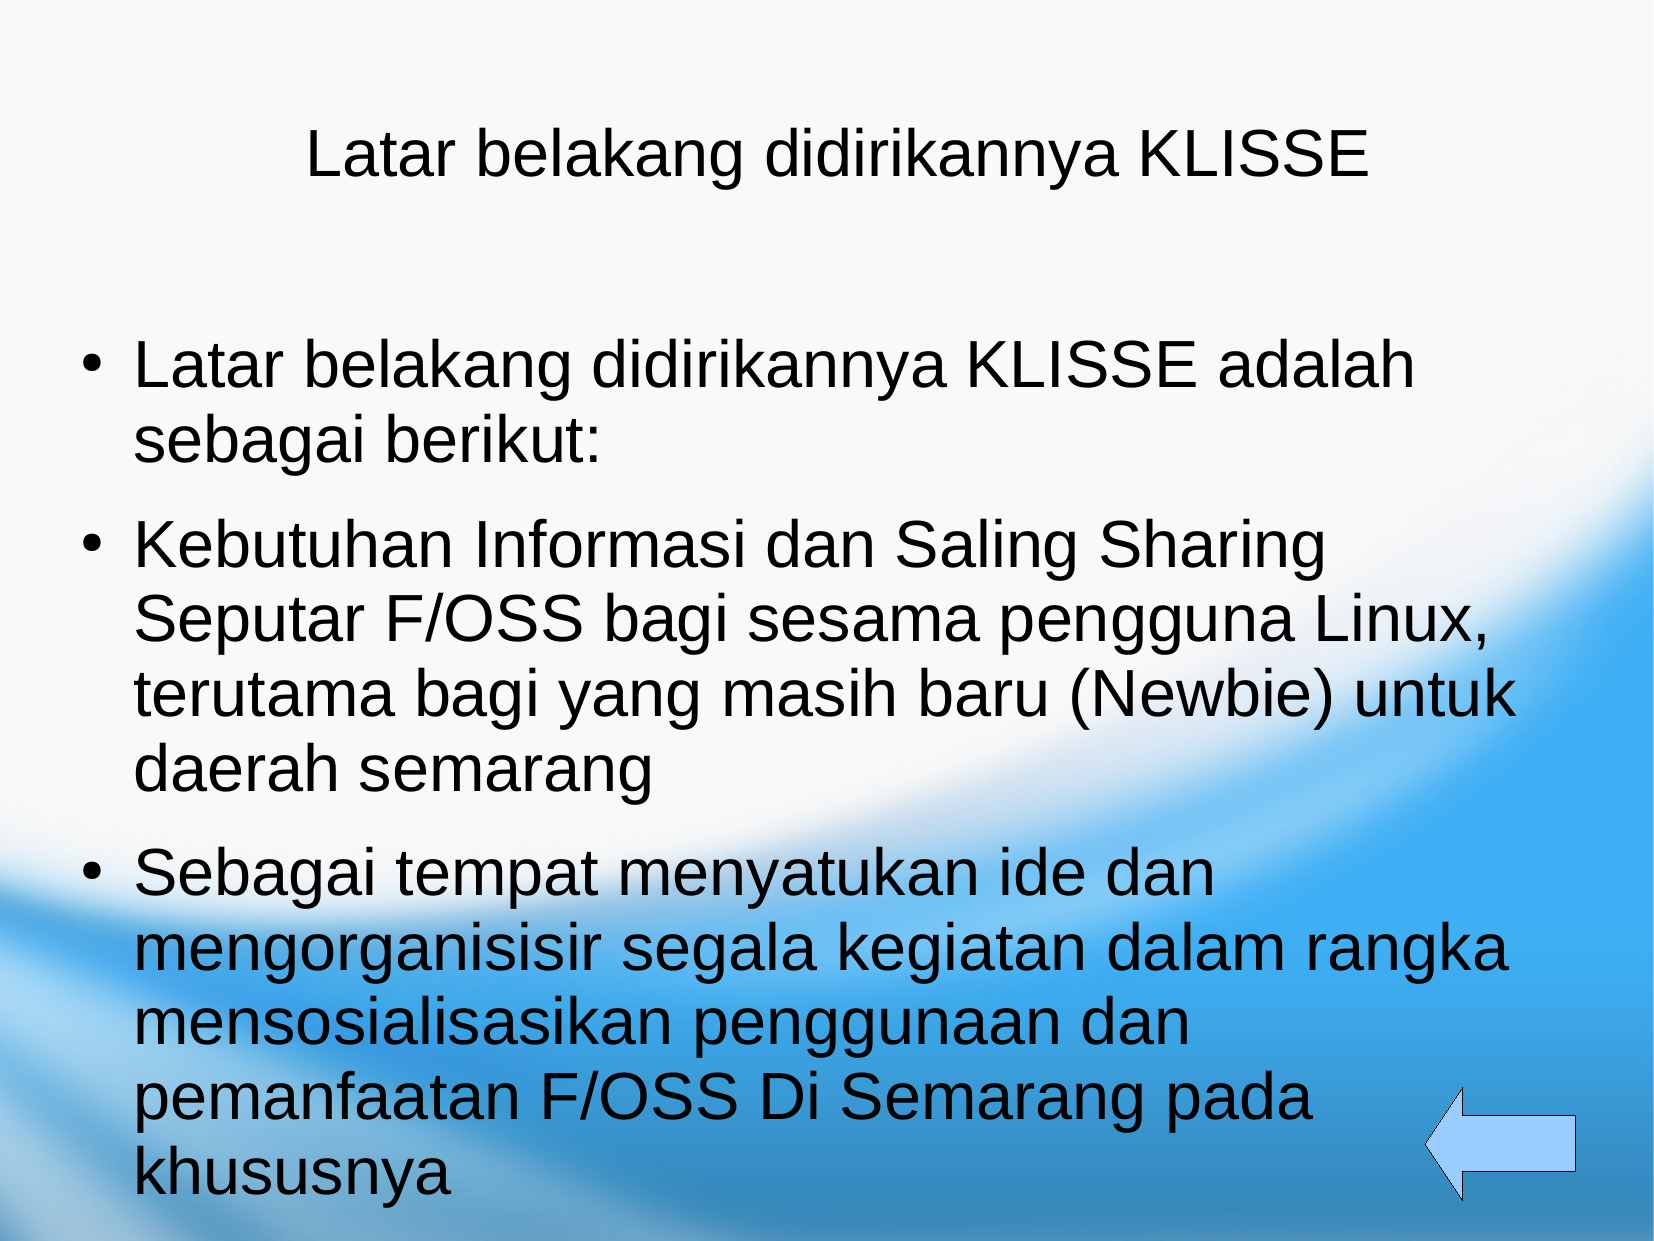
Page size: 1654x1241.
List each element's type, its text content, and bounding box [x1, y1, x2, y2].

title Latar belakang didirikannya KLISSE [82, 49, 1571, 257]
text_box [1425, 1087, 1576, 1201]
list Latar belakang didirikannya KLISSE adalah sebagai berikut: Kebutuhan Informasi dan Saling Sharing Seputar F/OSS bagi sesama pengguna Linux, terutama bagi yang masih baru (Newbie) untuk daerah semarang Sebagai tempat menyatukan ide dan mengorganisisir segala kegiatan dalam rangka mensosialisasikan penggunaan dan pemanfaatan F/OSS Di Semarang pada khususnya [62, 327, 1551, 1221]
picture [0, 0, 1654, 1241]
